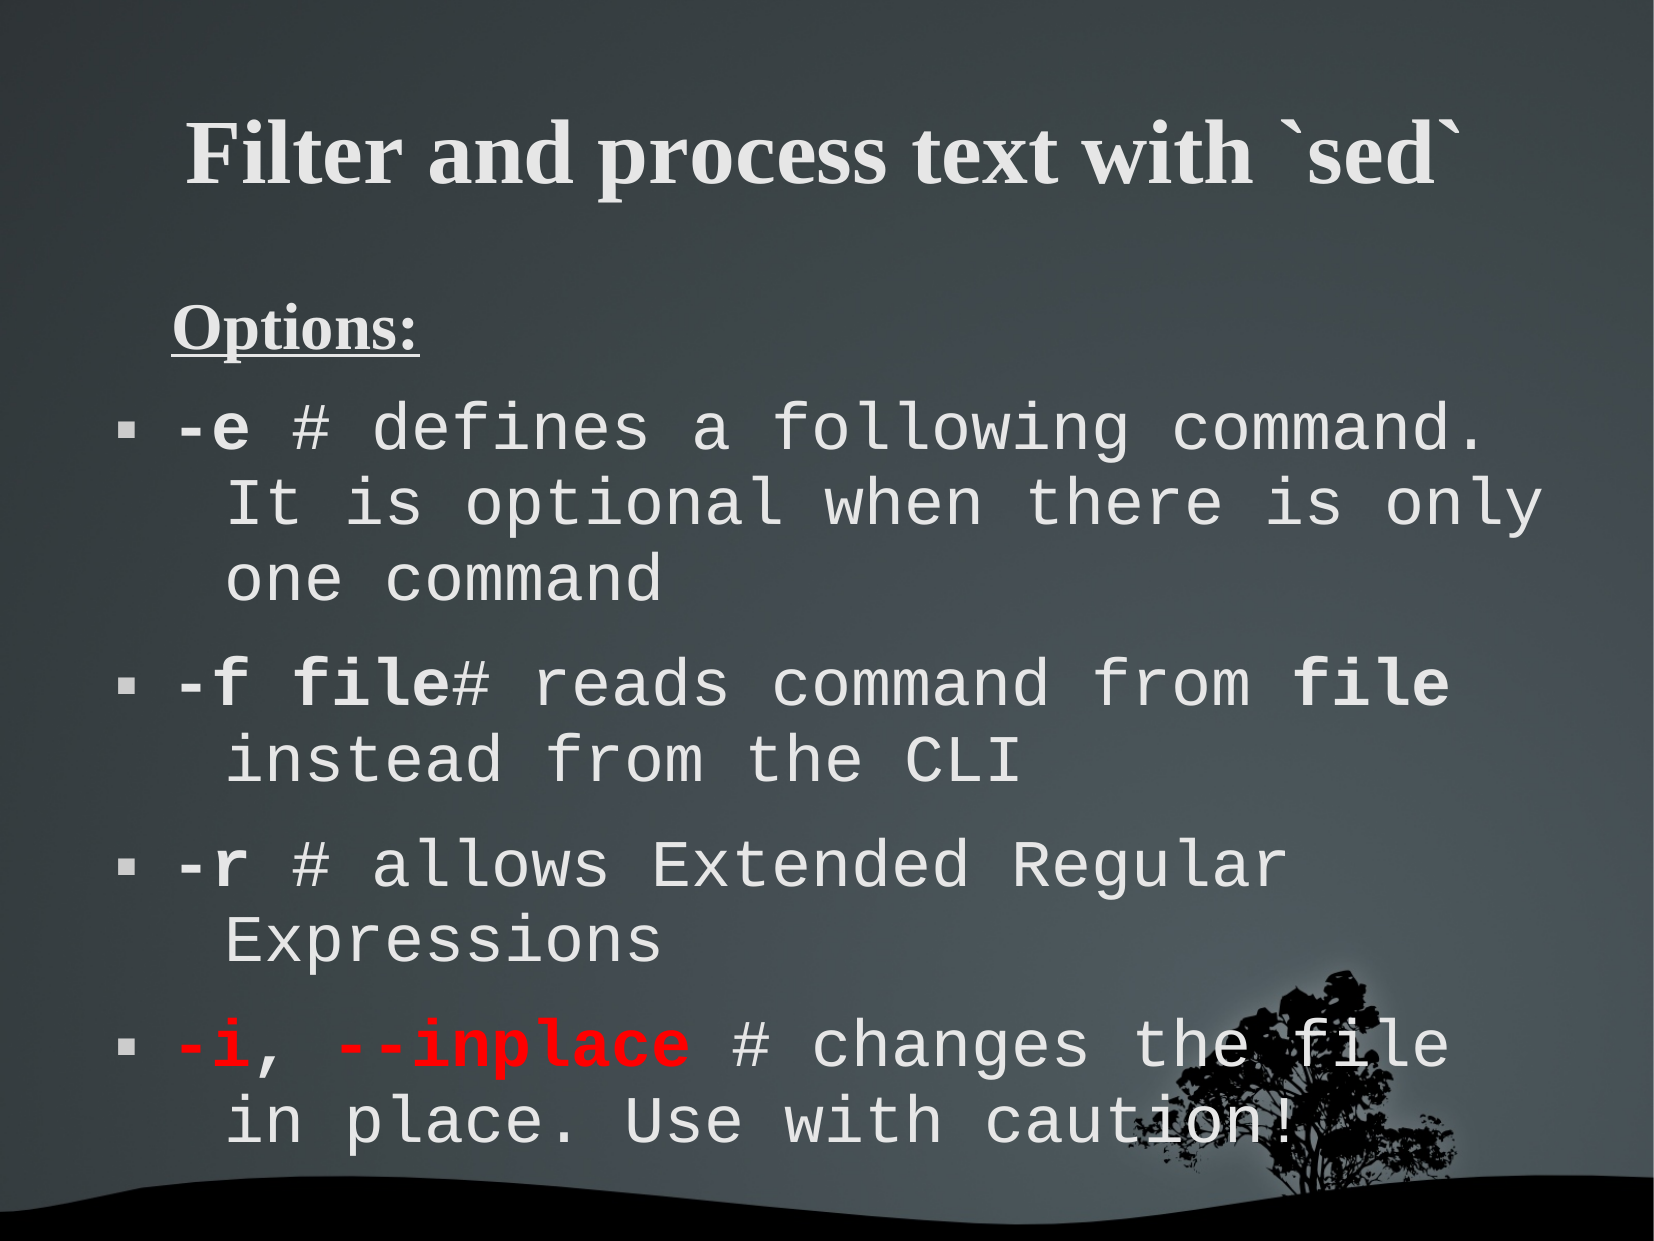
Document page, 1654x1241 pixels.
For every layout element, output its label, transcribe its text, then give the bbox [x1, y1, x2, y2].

title Filter and process text with `sed` [82, 33, 1571, 273]
picture [0, 0, 1654, 1241]
list Options: -e # defines a following command. It is optional when there is only one command -f file# reads command from file instead from the CLI -r # allows Extended Regular Expressions -i, --inplace # changes the file in place. Use with caution! [82, 290, 1571, 1168]
